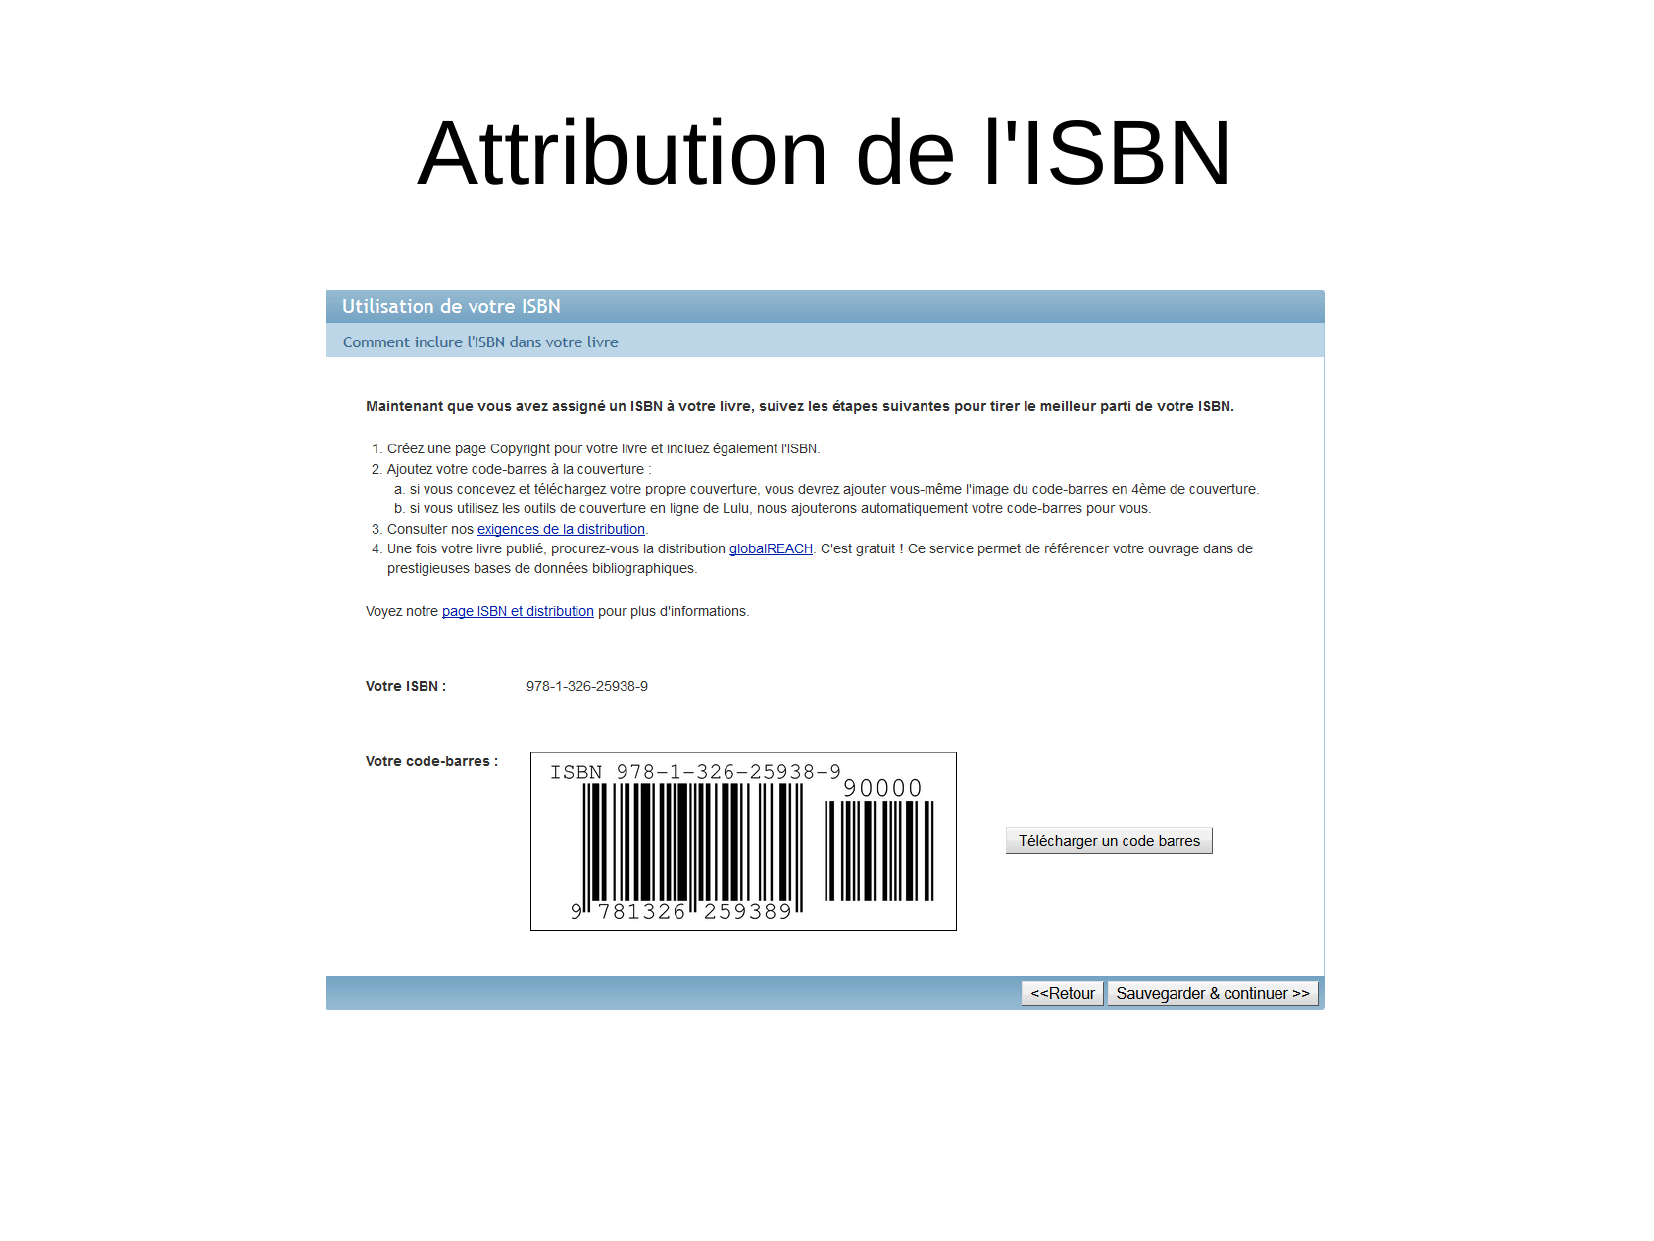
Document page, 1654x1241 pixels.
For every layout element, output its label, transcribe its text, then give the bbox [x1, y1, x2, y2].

title Attribution de l'ISBN [82, 49, 1571, 257]
picture [326, 290, 1327, 1010]
